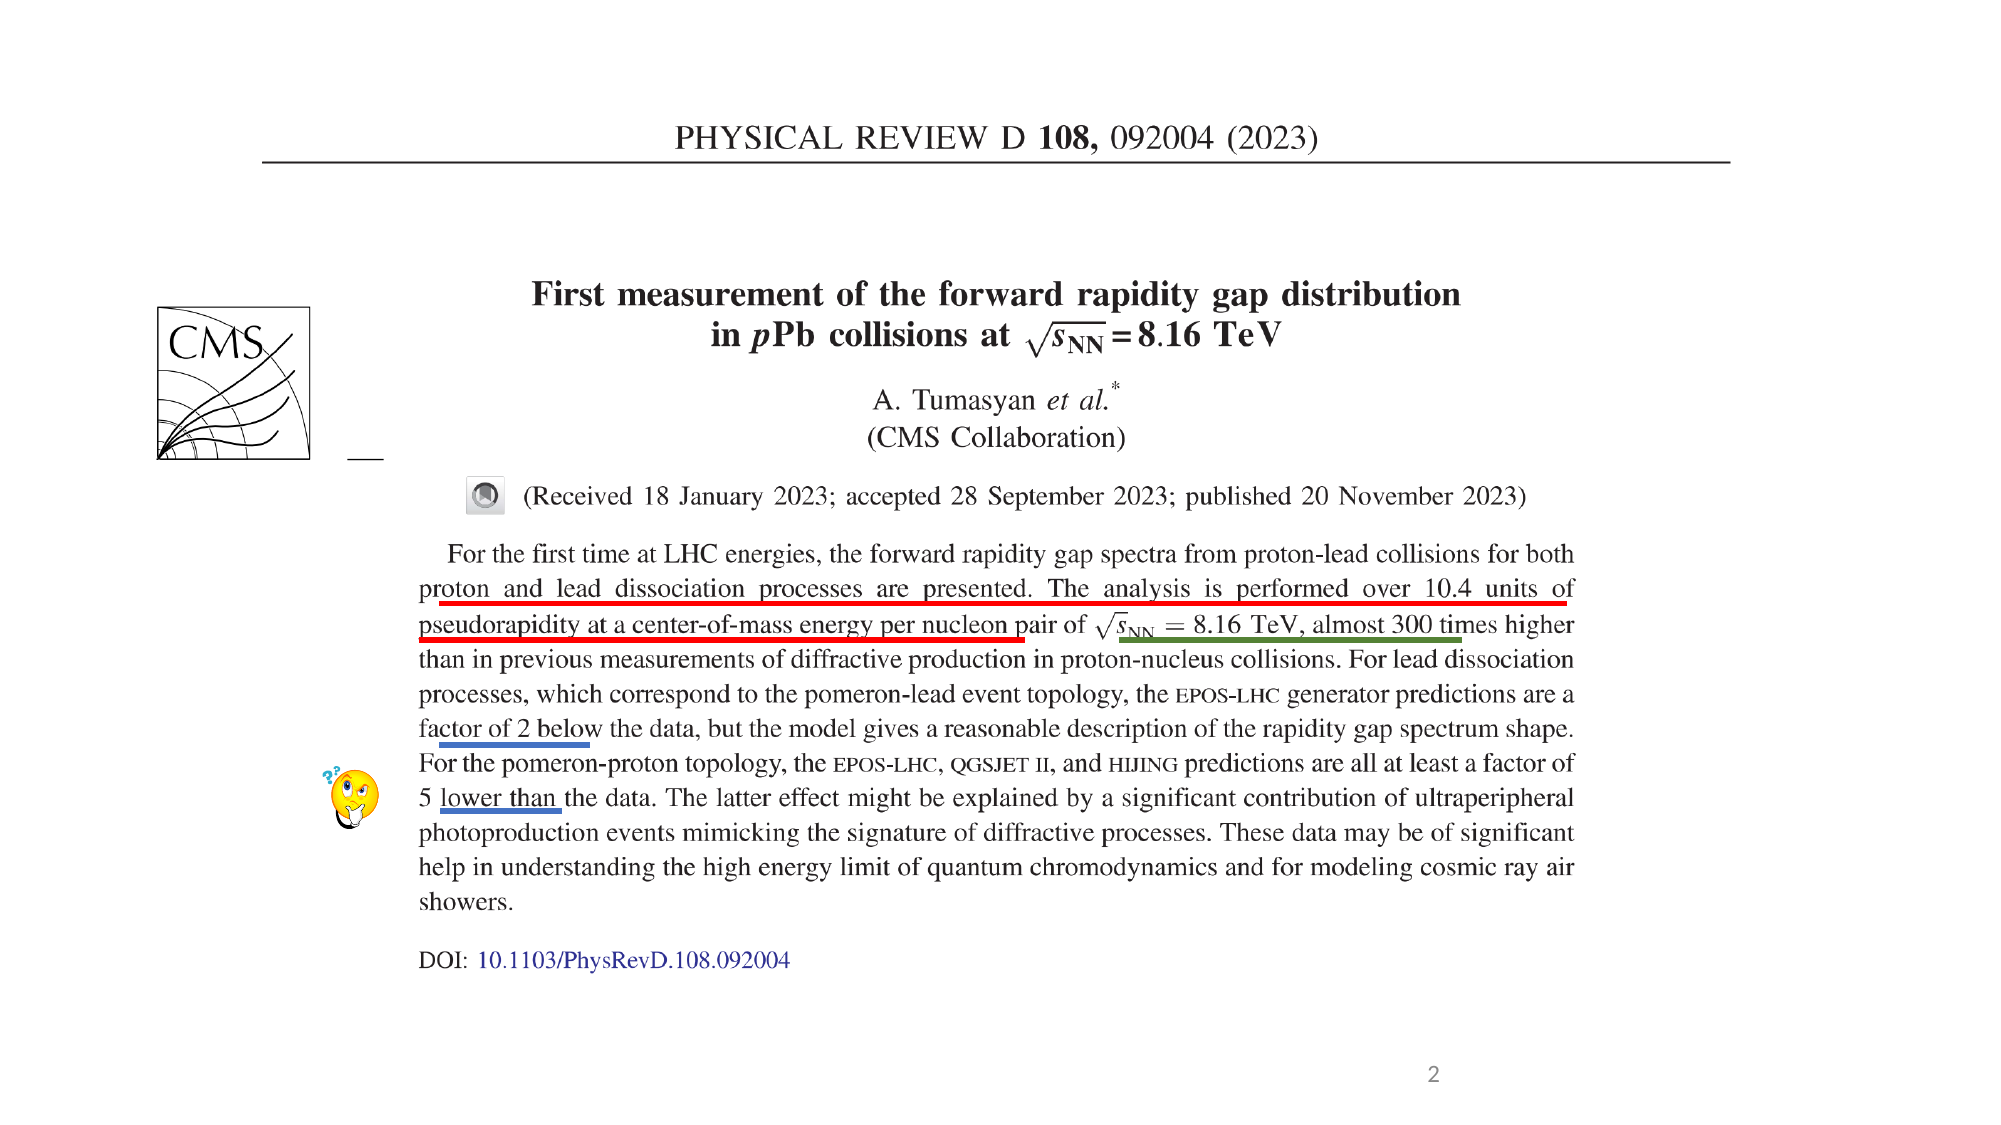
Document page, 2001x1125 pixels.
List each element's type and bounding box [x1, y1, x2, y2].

picture [90, 45, 1805, 996]
text_box [1412, 1042, 1863, 1103]
